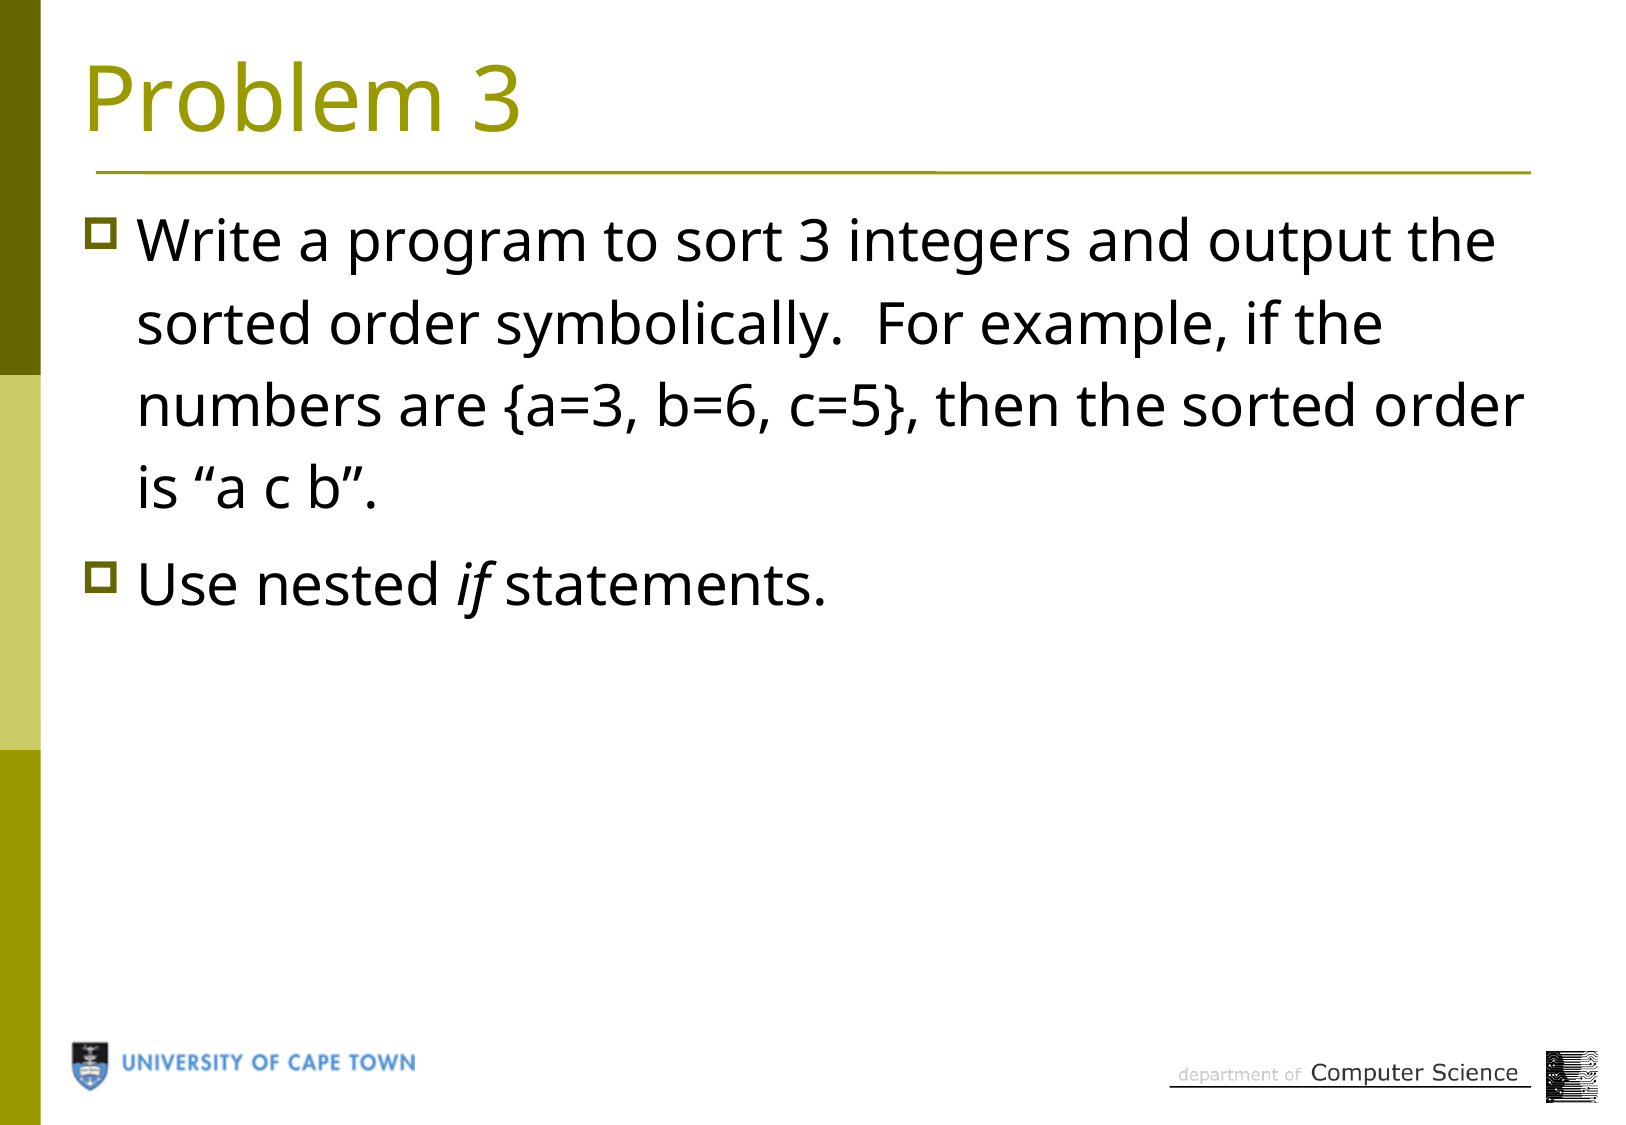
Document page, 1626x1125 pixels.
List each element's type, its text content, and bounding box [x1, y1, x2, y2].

title Problem 3 [81, 36, 1543, 165]
picture [61, 1024, 415, 1103]
list Write a program to sort 3 integers and output the sorted order symbolically. For example, if the numbers are {a=3, b=6, c=5}, then the sorted order is “a c b”. Use nested if statements. [81, 196, 1543, 991]
picture [1169, 1043, 1532, 1091]
picture [1546, 1051, 1598, 1103]
